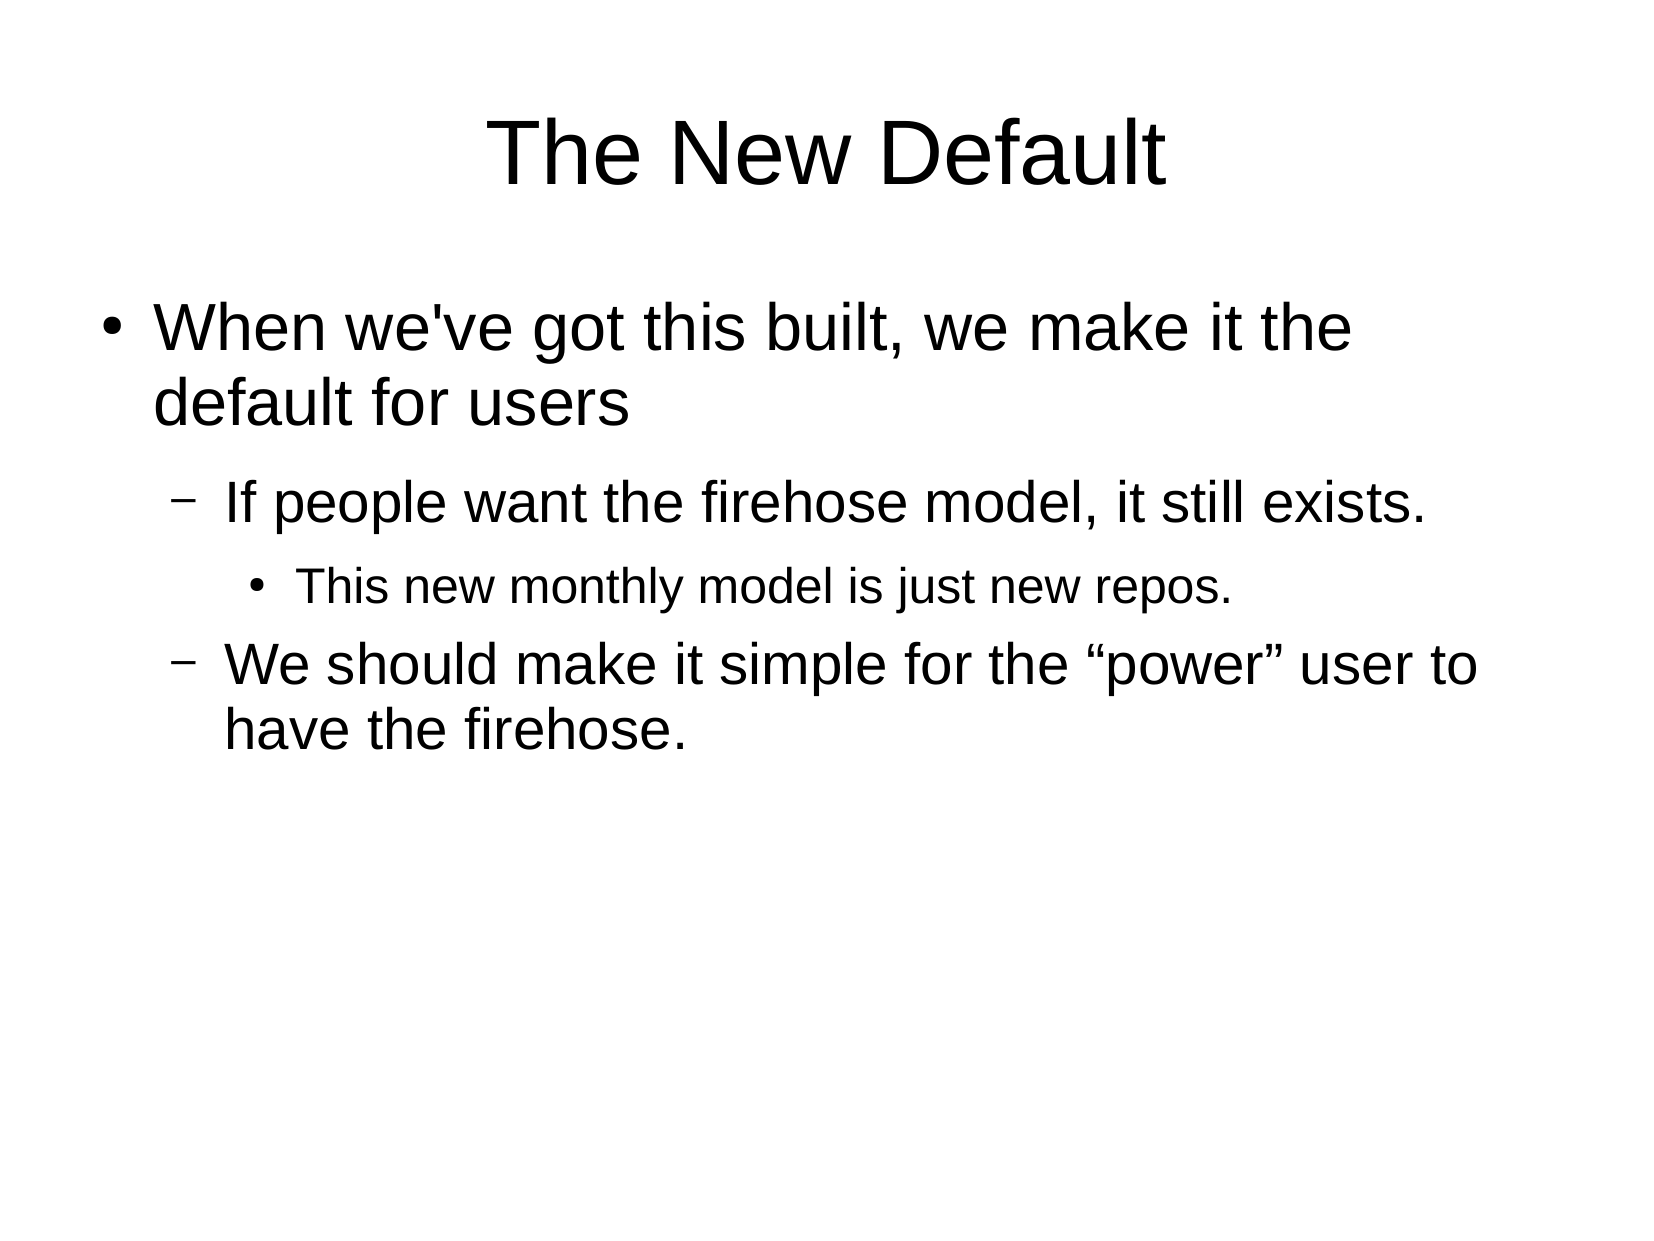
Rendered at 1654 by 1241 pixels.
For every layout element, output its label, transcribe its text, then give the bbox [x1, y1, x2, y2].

list When we've got this built, we make it the default for users If people want the firehose model, it still exists. This new monthly model is just new repos. We should make it simple for the “power” user to have the firehose. [82, 290, 1571, 1010]
title The New Default [82, 49, 1571, 257]
